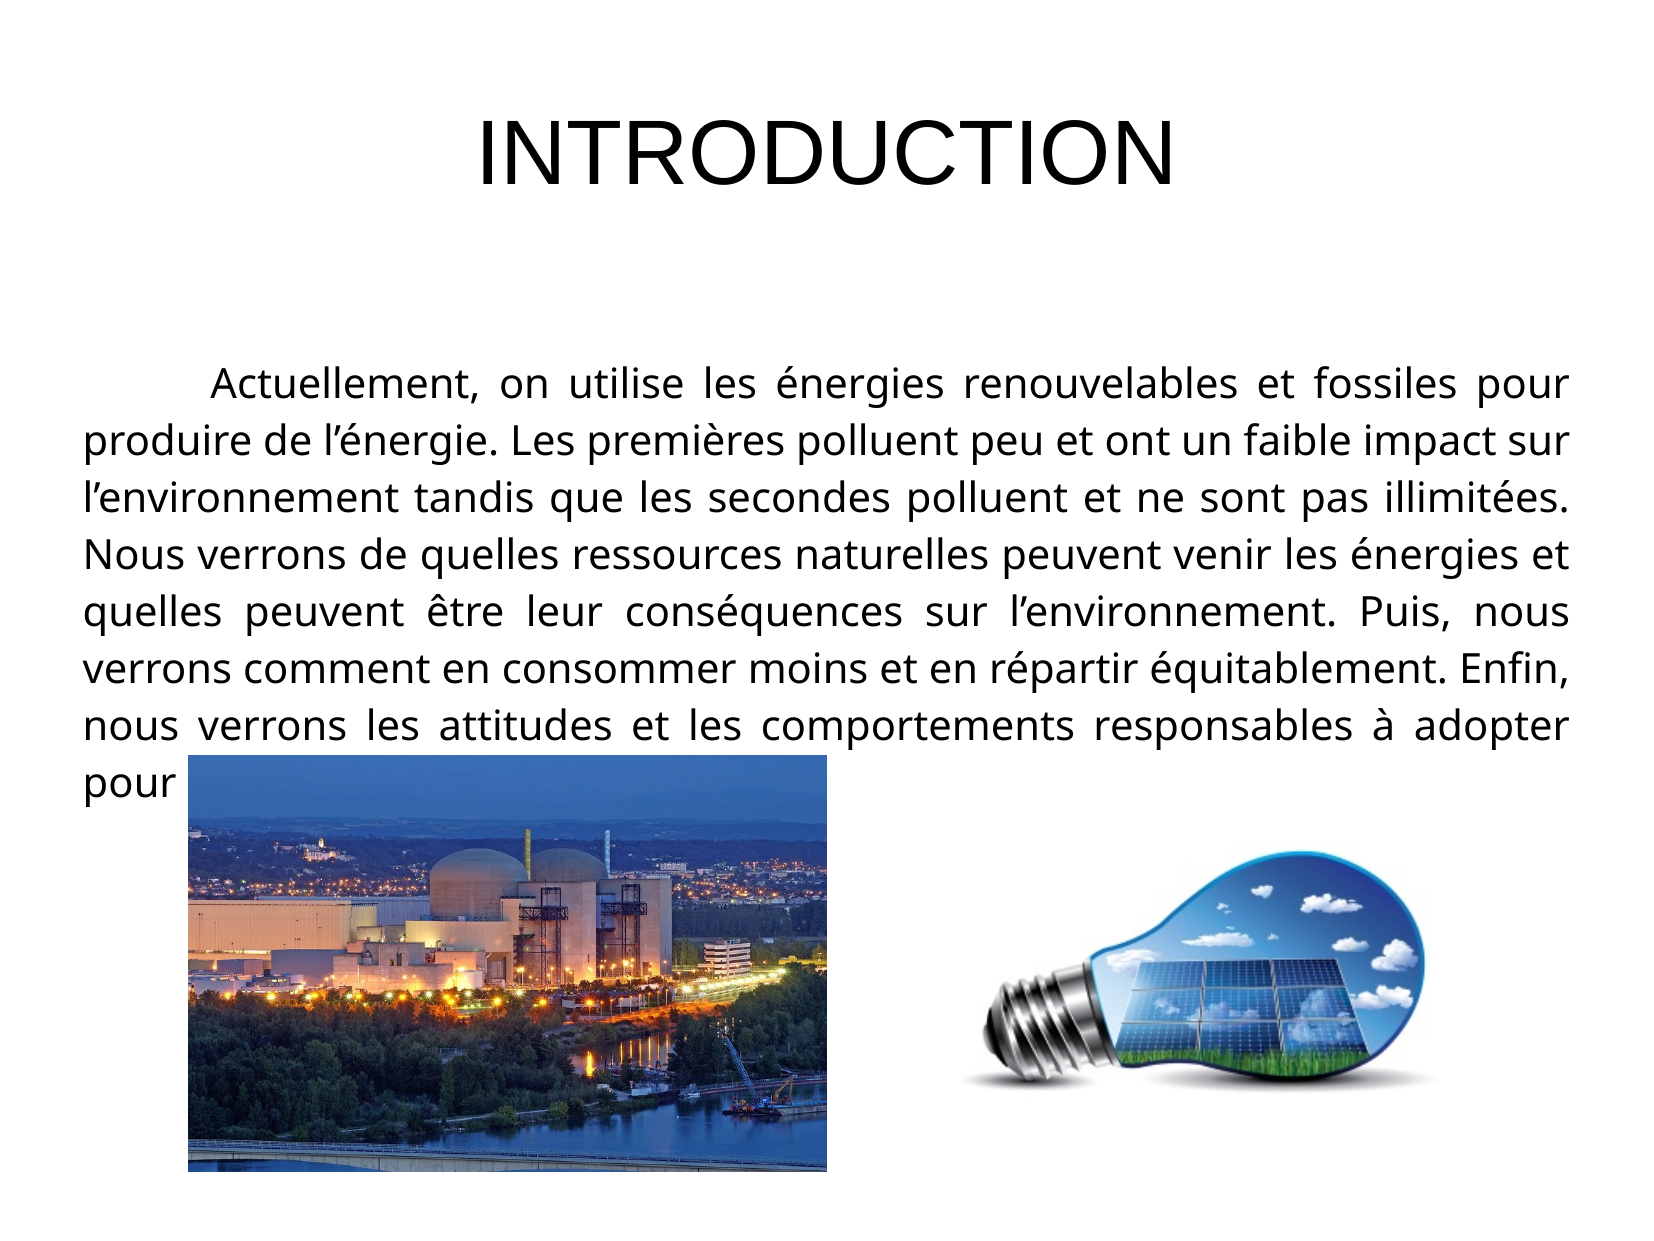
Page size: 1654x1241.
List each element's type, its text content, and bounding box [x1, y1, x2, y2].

picture [956, 814, 1442, 1109]
picture [188, 755, 827, 1172]
list Actuellement, on utilise les énergies renouvelables et fossiles pour produire de l’énergie. Les premières polluent peu et ont un faible impact sur l’environnement tandis que les secondes polluent et ne sont pas illimitées. Nous verrons de quelles ressources naturelles peuvent venir les énergies et quelles peuvent être leur conséquences sur l’environnement. Puis, nous verrons comment en consommer moins et en répartir équitablement. Enfin, nous verrons les attitudes et les comportements responsables à adopter pour les populations. [82, 290, 1571, 1010]
title INTRODUCTION [82, 49, 1571, 257]
